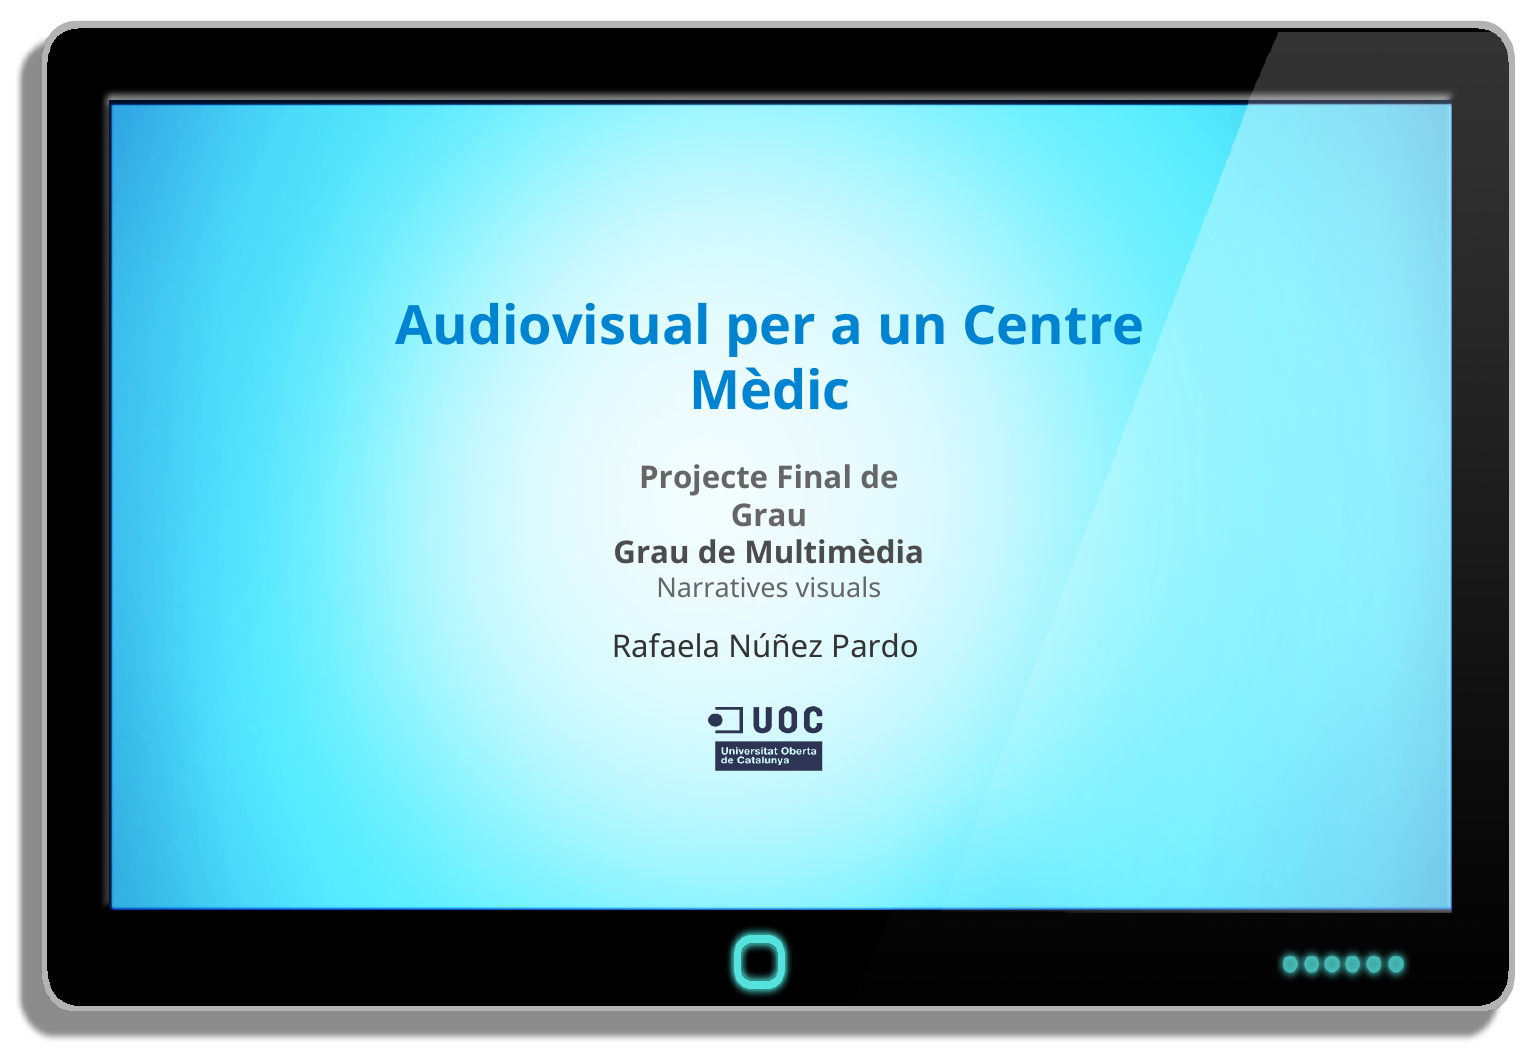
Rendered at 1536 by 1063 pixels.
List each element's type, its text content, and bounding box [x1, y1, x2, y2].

text_box Rafaela Núñez Pardo [586, 619, 945, 672]
text_box Projecte Final de Grau Grau de Multimèdia Narratives visuals [586, 469, 952, 592]
text_box Audiovisual per a un Centre Mèdic [323, 315, 1217, 396]
picture [0, 0, 1536, 1063]
